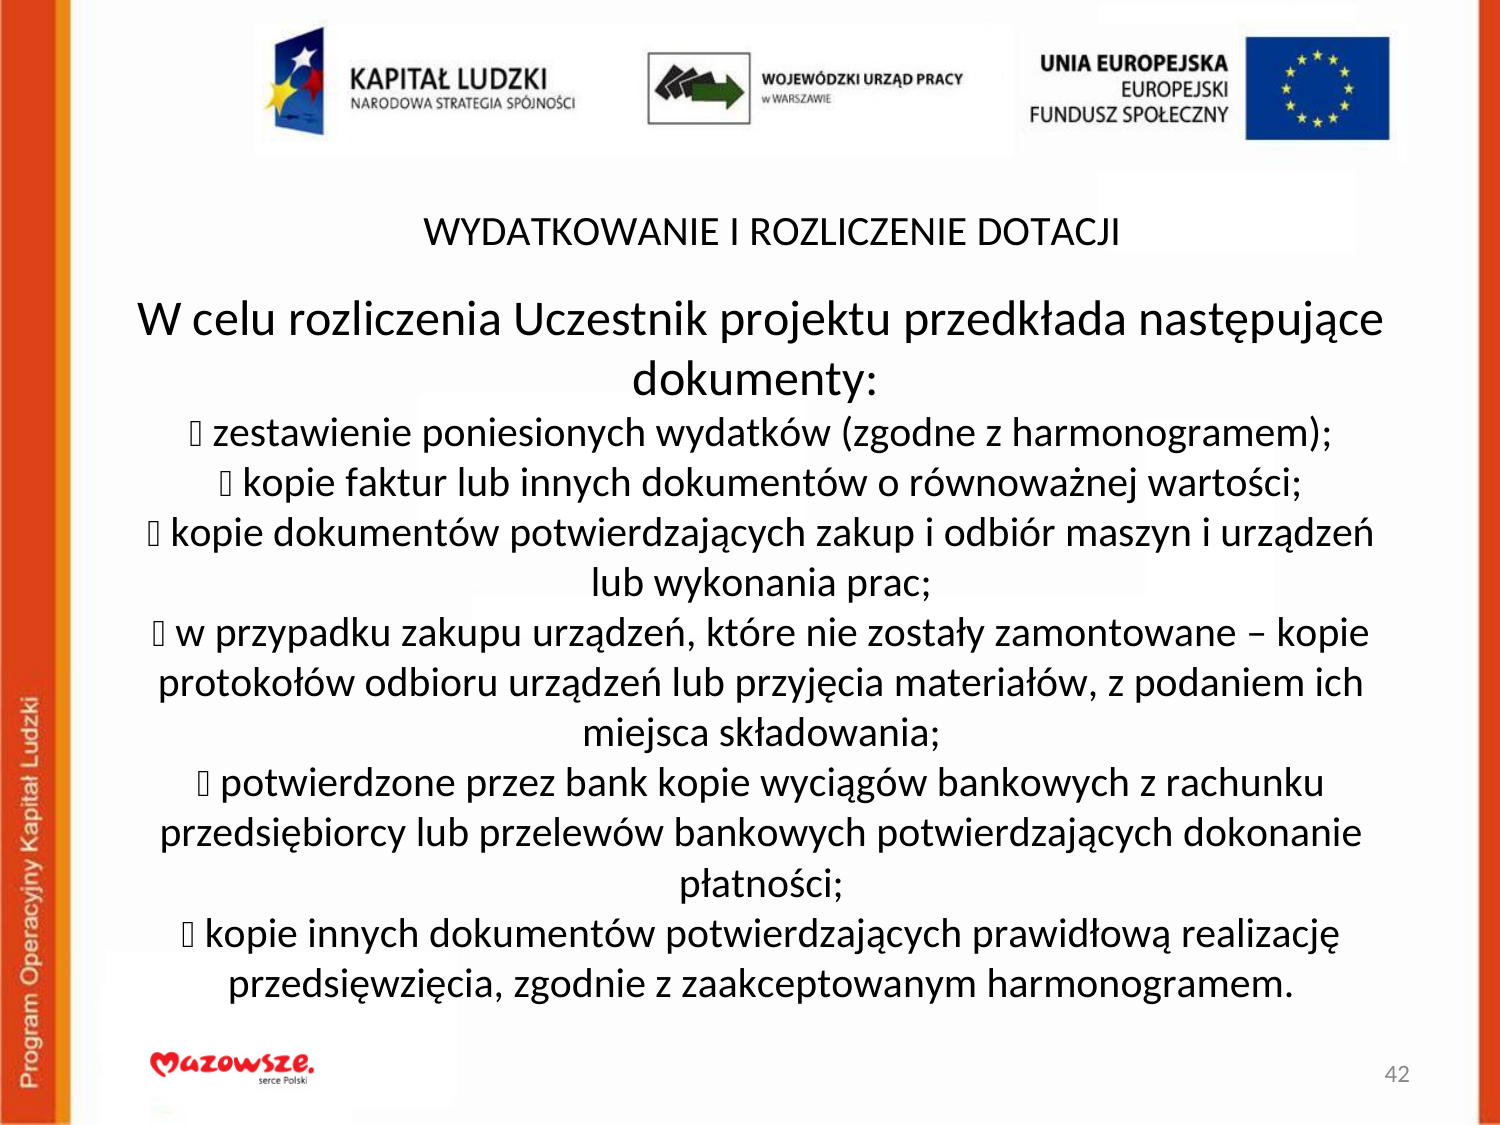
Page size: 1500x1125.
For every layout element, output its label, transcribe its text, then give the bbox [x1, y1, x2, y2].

title W celu rozliczenia Uczestnik projektu przedkłada następujące dokumenty:  zestawienie poniesionych wydatków (zgodne z harmonogramem);  kopie faktur lub innych dokumentów o równoważnej wartości;  kopie dokumentów potwierdzających zakup i odbiór maszyn i urządzeń lub wykonania prac;  w przypadku zakupu urządzeń, które nie zostały zamontowane – kopie protokołów odbioru urządzeń lub przyjęcia materiałów, z podaniem ich miejsca składowania;  potwierdzone przez bank kopie wyciągów bankowych z rachunku przedsiębiorcy lub przelewów bankowych potwierdzających dokonanie płatności;  kopie innych dokumentów potwierdzających prawidłową realizację przedsięwzięcia, zgodnie z zaakceptowanym harmonogramem. [112, 277, 1411, 1013]
picture [0, 0, 1500, 1125]
text_box WYDATKOWANIE I ROZLICZENIE DOTACJI [194, 196, 1351, 256]
text_box <numer> [1074, 1042, 1426, 1103]
